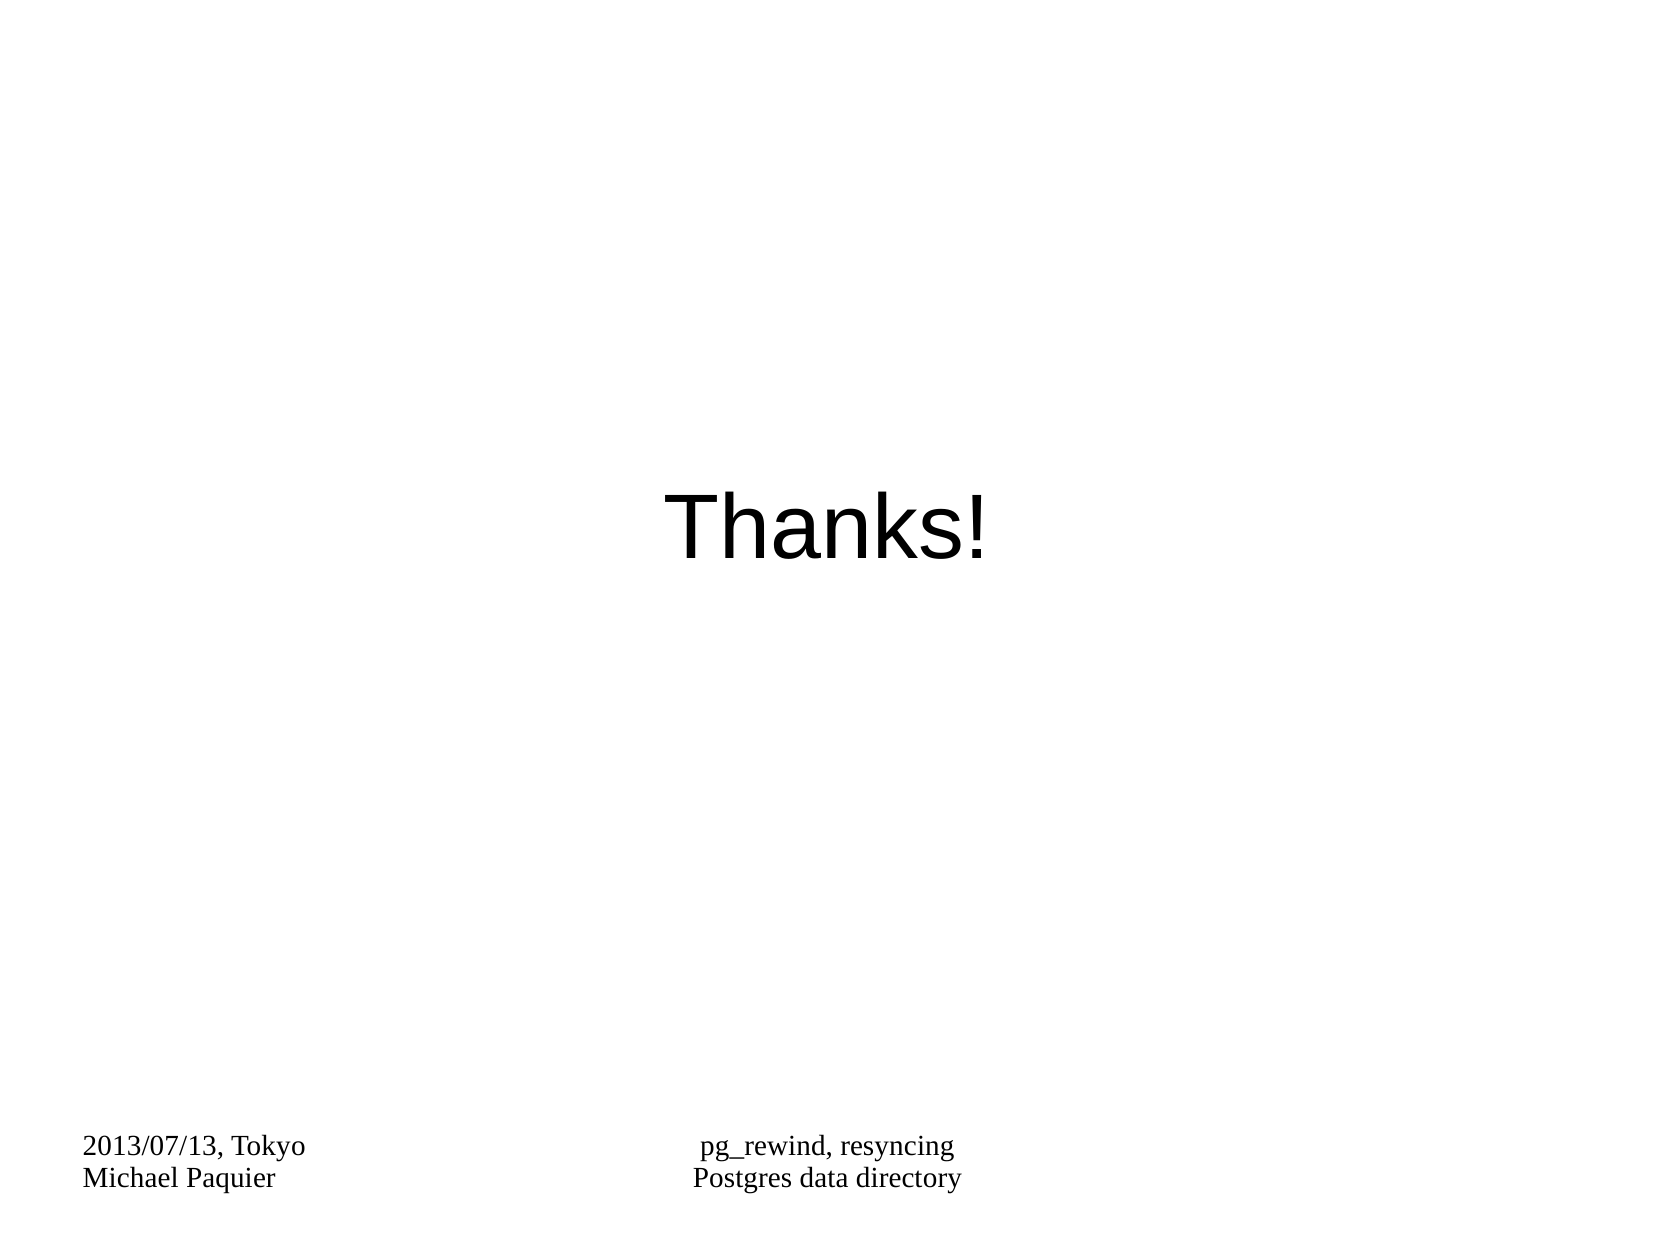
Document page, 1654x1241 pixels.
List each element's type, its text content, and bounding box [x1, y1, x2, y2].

title Thanks! [82, 49, 1571, 1006]
